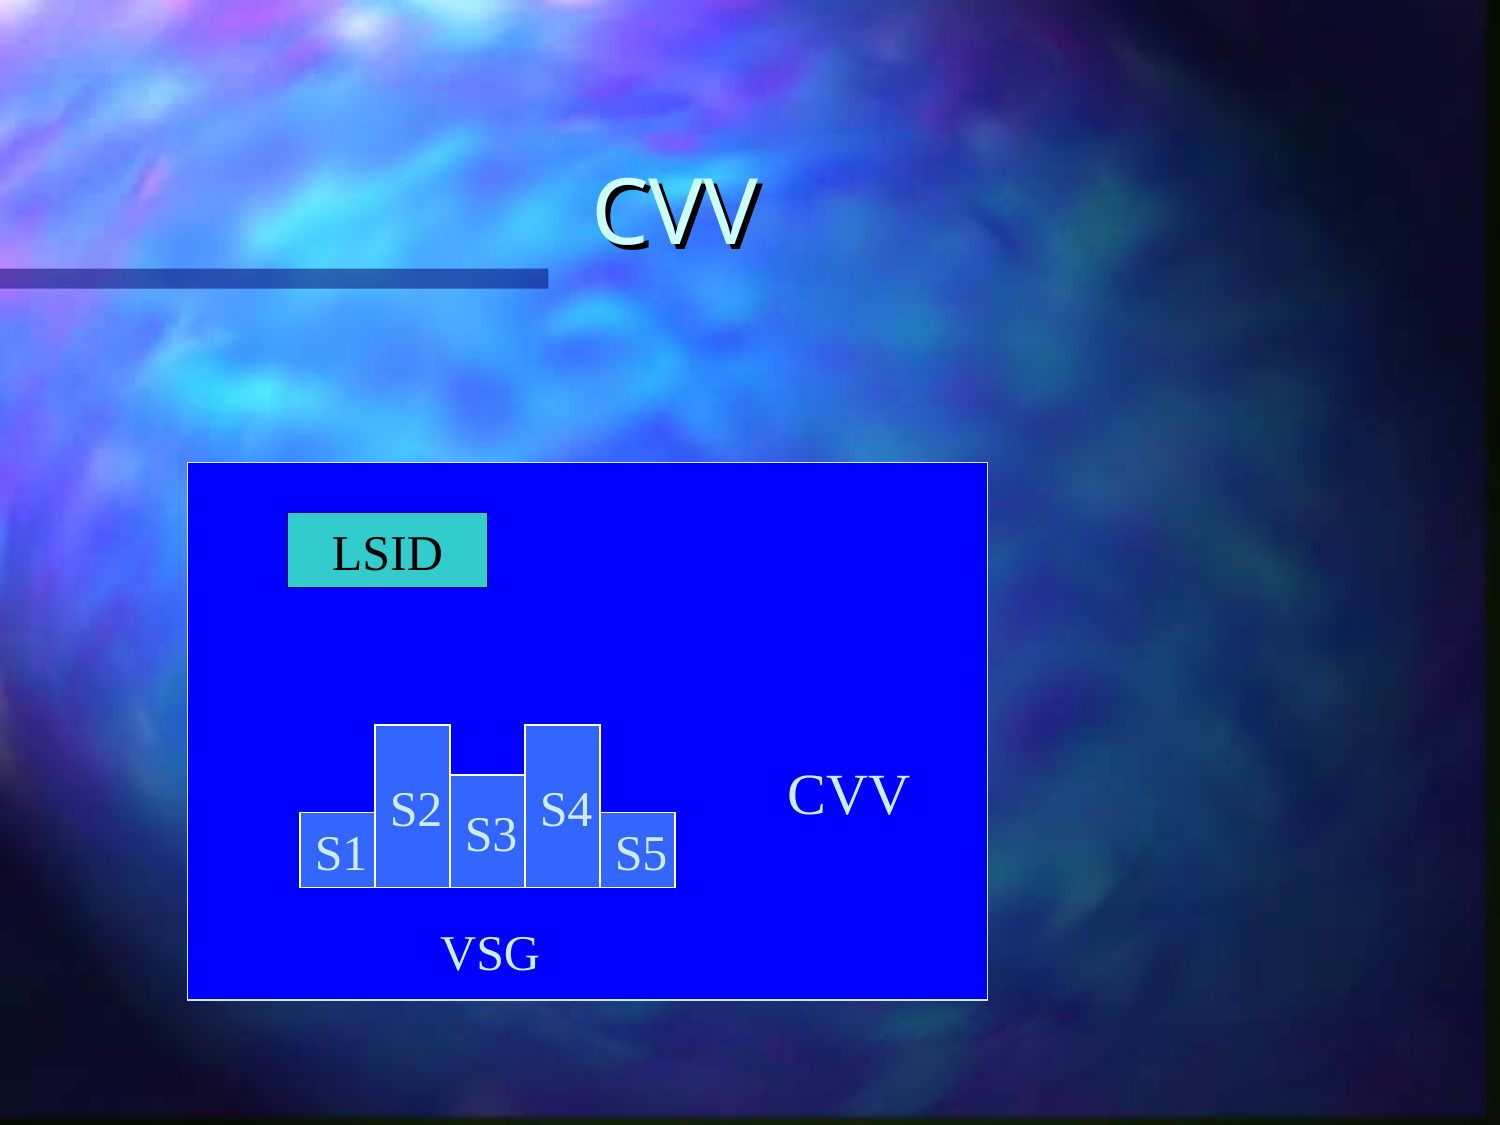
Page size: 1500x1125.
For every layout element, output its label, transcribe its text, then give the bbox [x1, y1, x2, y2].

text_box [187, 462, 988, 1000]
text_box LSID [287, 512, 488, 588]
text_box CVV [772, 748, 926, 834]
text_box S2 [375, 724, 451, 888]
text_box VSG [425, 912, 555, 988]
picture [0, 0, 1500, 1125]
text_box S1 [300, 812, 375, 888]
text_box S4 [525, 724, 601, 888]
text_box S3 [450, 774, 525, 888]
text_box S5 [600, 812, 676, 888]
title CVV [37, 74, 1313, 275]
